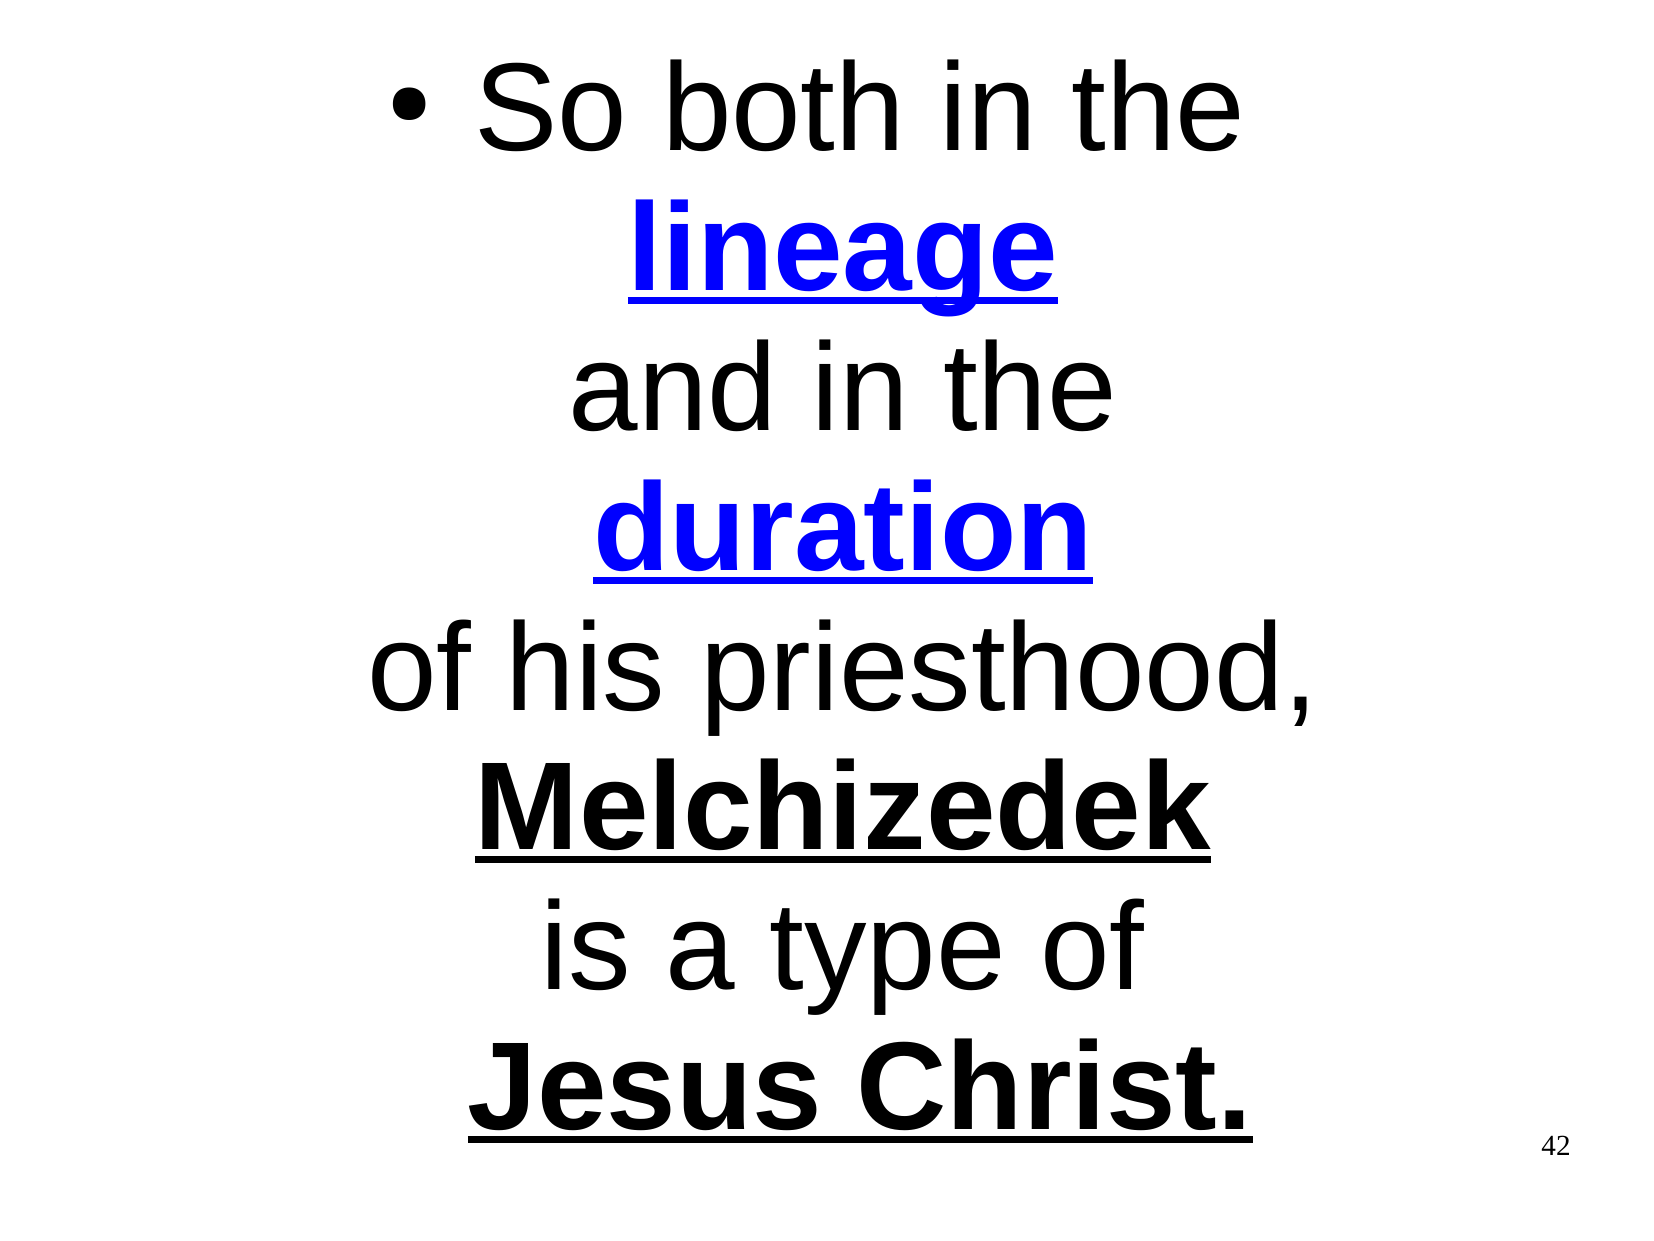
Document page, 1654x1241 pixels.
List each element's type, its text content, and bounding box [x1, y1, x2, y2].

list So both in the lineage and in the duration of his priesthood, Melchizedek is a type of Jesus Christ. [37, 37, 1613, 1238]
